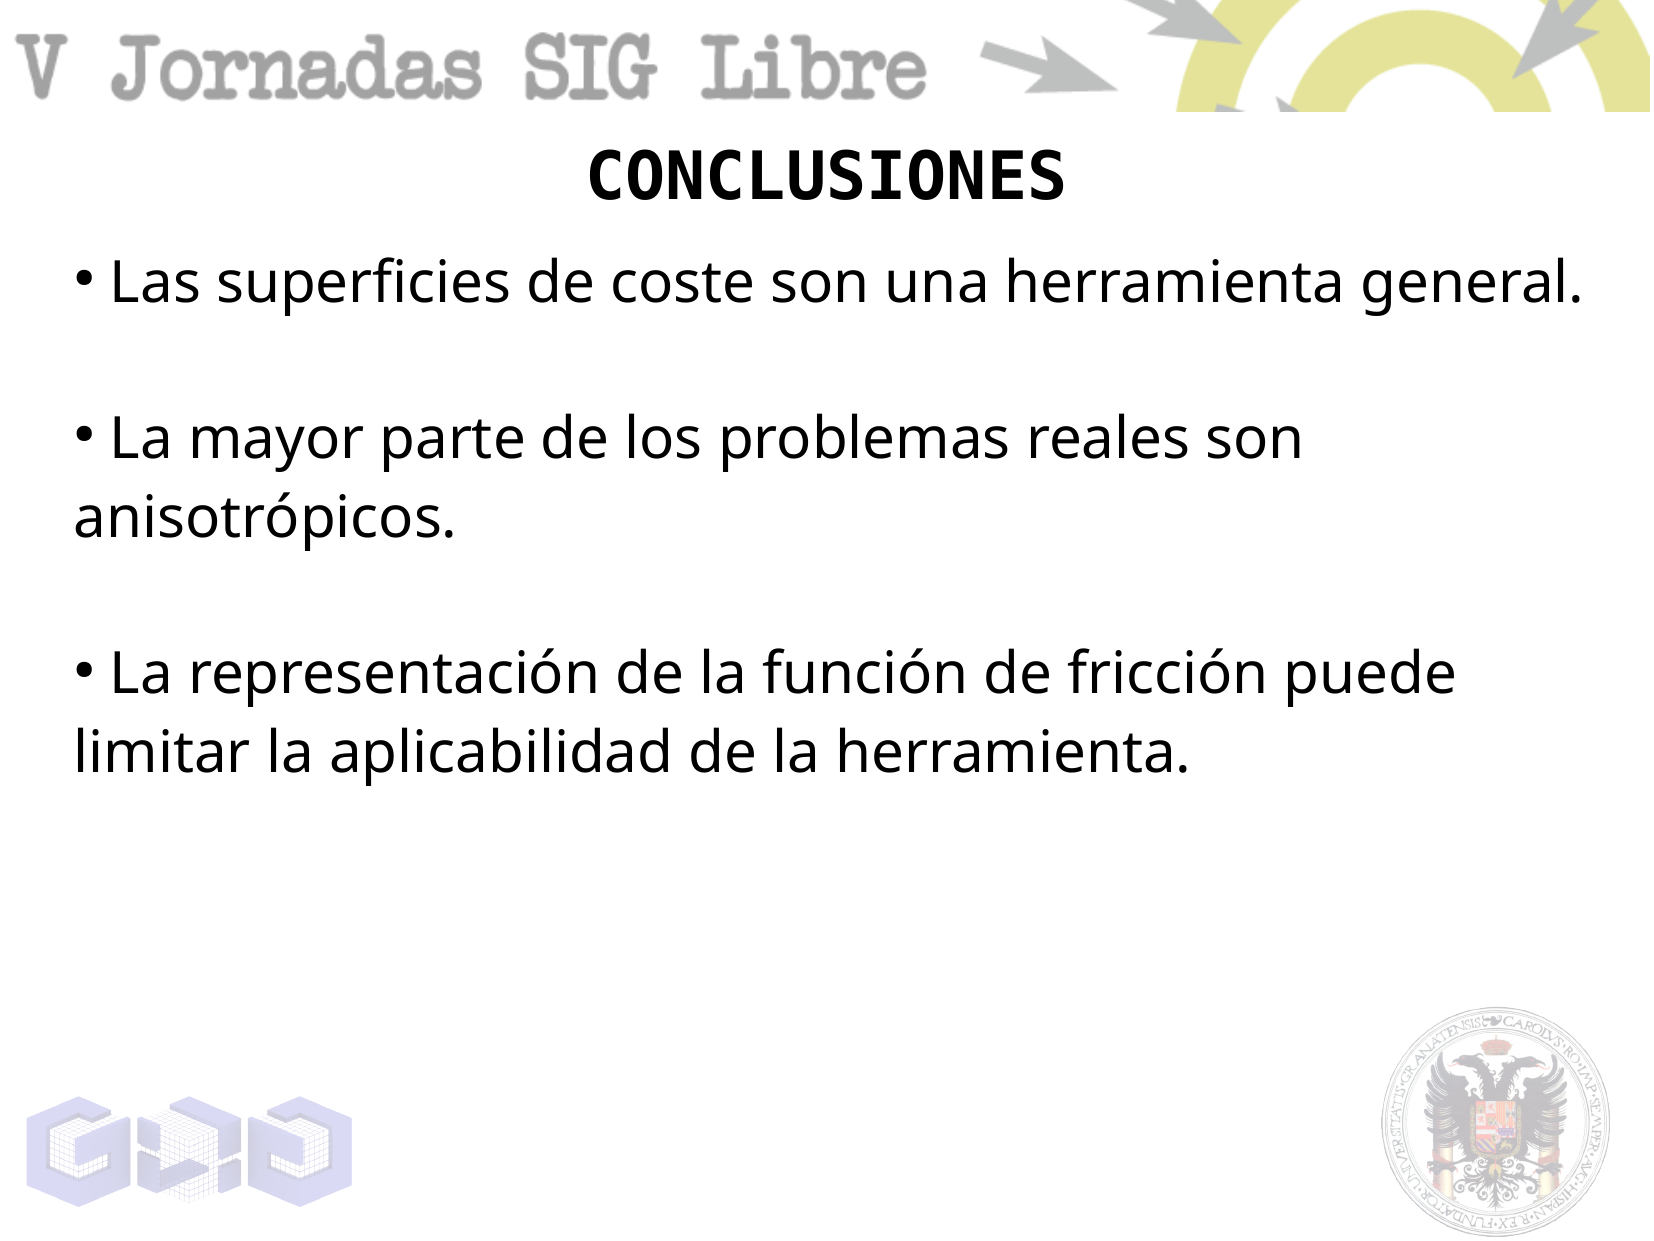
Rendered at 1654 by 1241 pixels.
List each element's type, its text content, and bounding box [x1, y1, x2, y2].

text_box CONCLUSIONES [0, 129, 1654, 223]
text_box Comparación con camino isotrópico. [0, 0, 1650, 112]
text_box Las superficies de coste son una herramienta general. La mayor parte de los problemas reales son anisotrópicos. La representación de la función de fricción puede limitar la aplicabilidad de la herramienta. [59, 232, 1625, 952]
